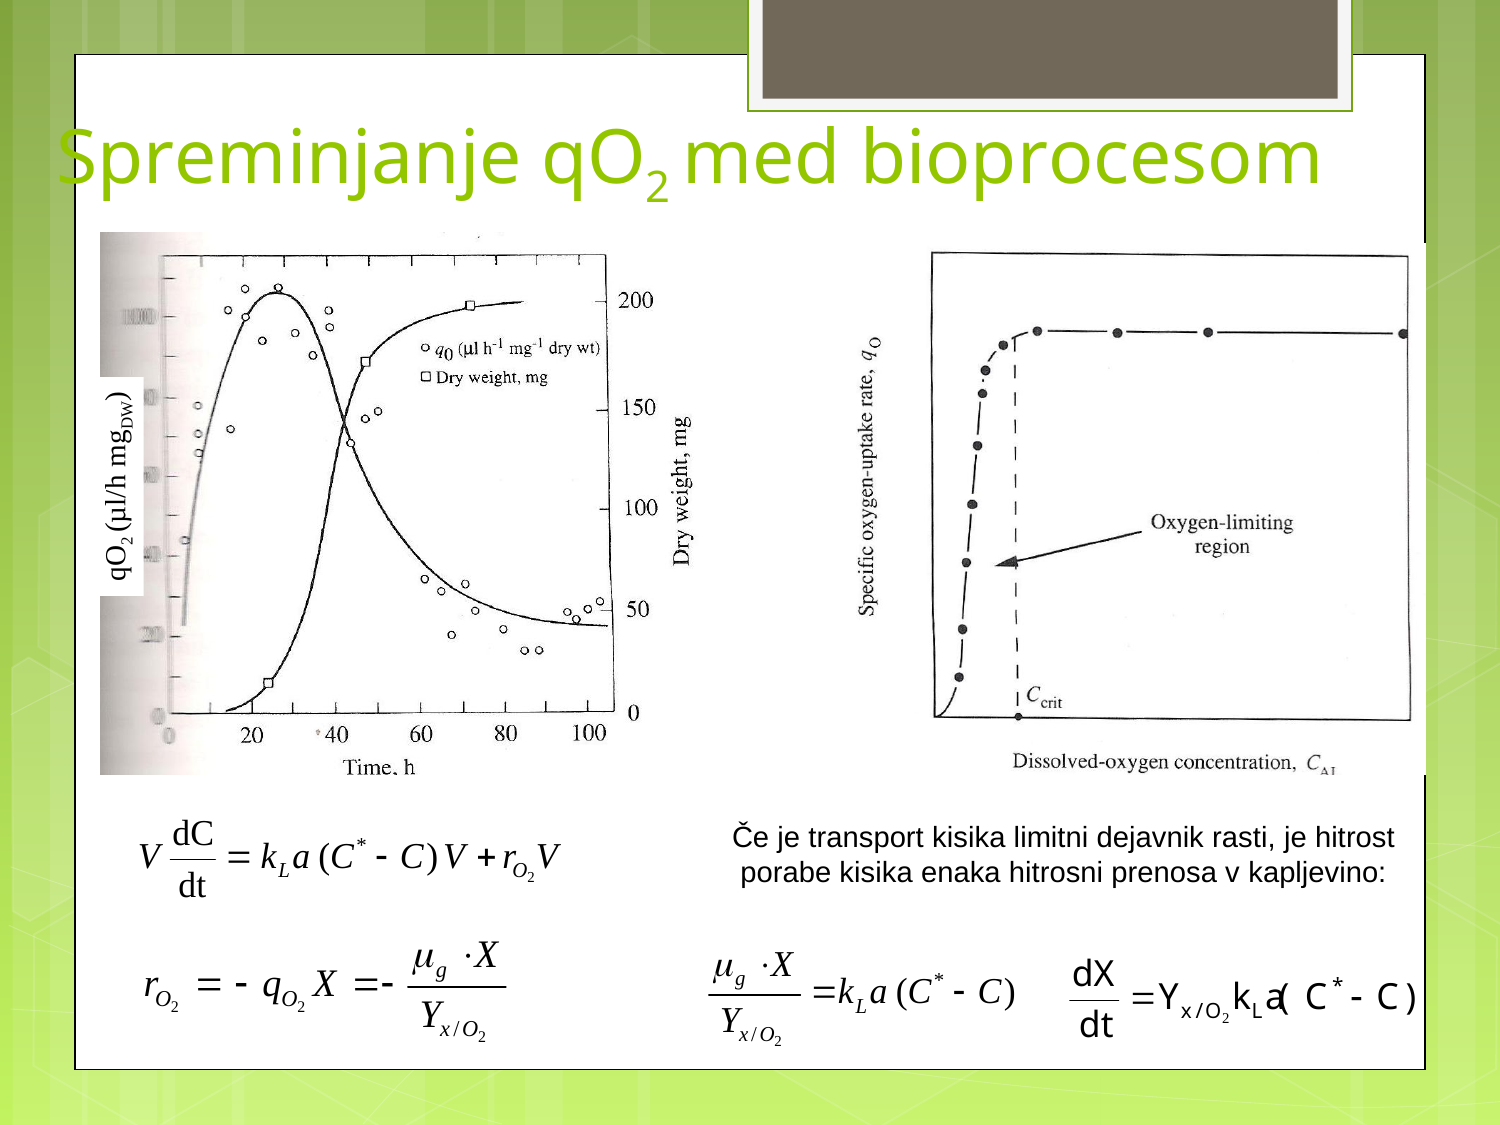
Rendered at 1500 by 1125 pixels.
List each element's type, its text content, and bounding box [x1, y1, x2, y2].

picture [100, 232, 703, 775]
title Spreminjanje qO2 med bioprocesom [41, 30, 1459, 219]
chart [702, 940, 1022, 1056]
text_box qO2 (µl/h mgDW) [88, 377, 144, 596]
text_box Če je transport kisika limitni dejavnik rasti, je hitrost porabe kisika enaka hitrosni prenosa v kapljevino: [679, 810, 1449, 896]
chart [138, 928, 515, 1052]
picture [856, 243, 1426, 775]
chart [1064, 952, 1420, 1046]
chart [135, 810, 568, 905]
